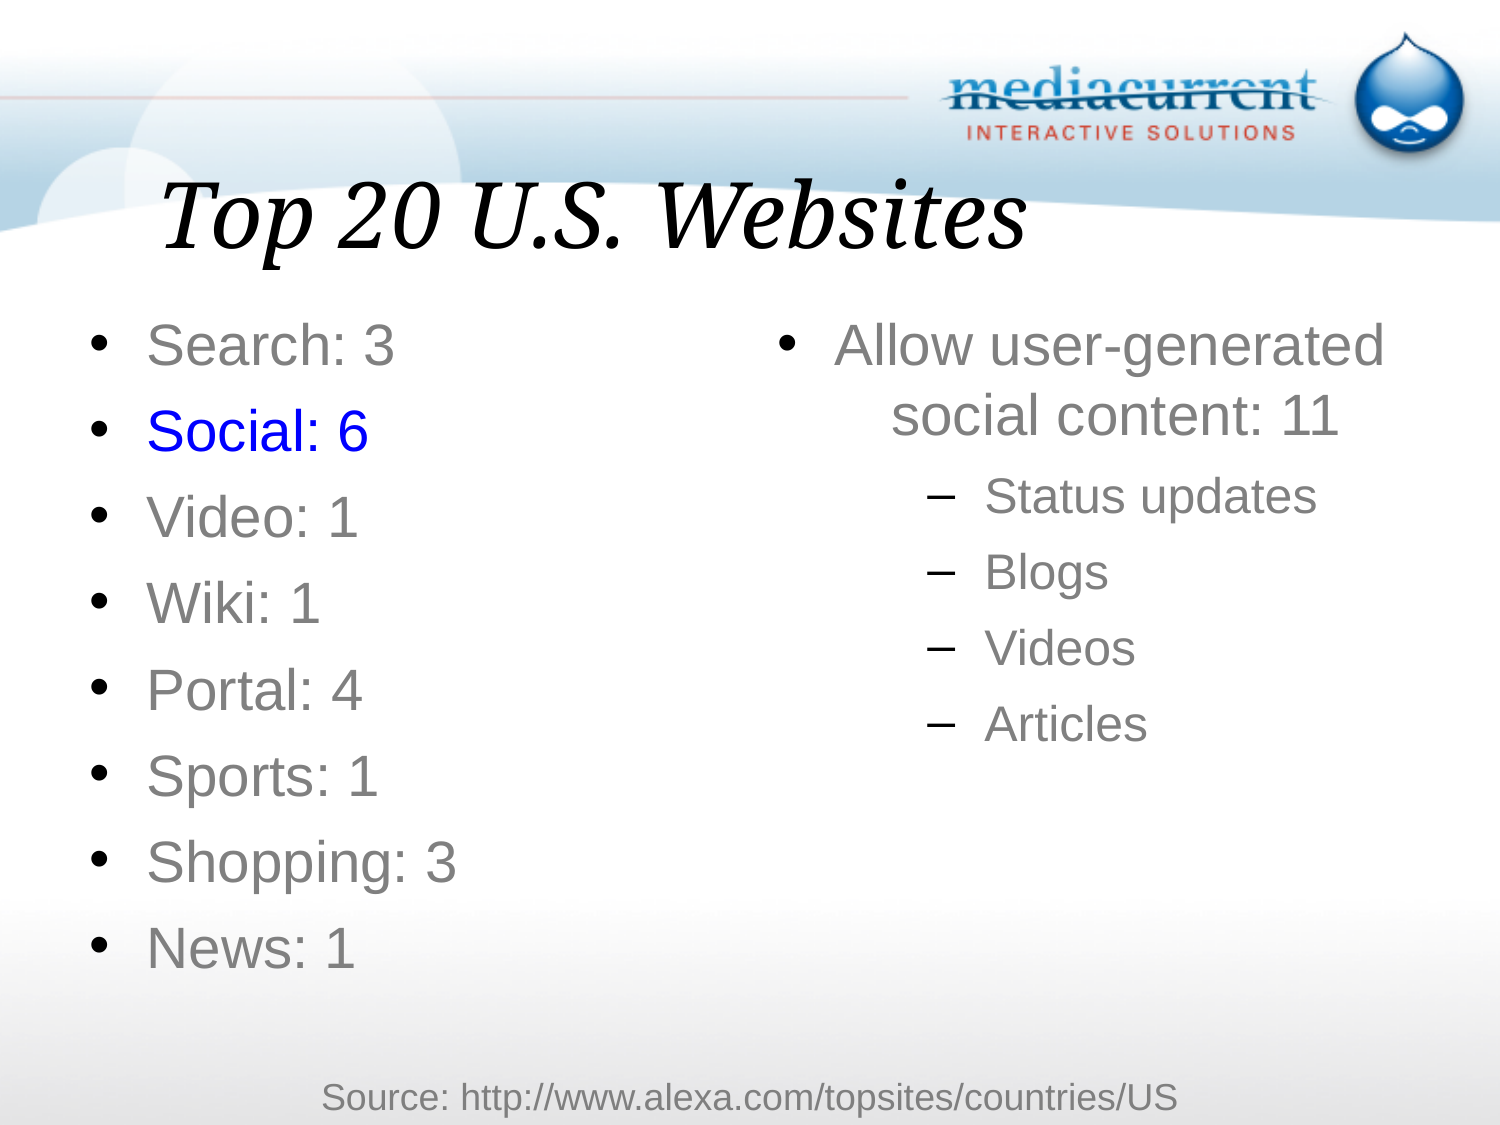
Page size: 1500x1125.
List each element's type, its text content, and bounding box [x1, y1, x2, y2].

text_box Search: 3 Social: 6 Video: 1 Wiki: 1 Portal: 4 Sports: 1 Shopping: 3 News: 1 [75, 299, 738, 1065]
text_box Top 20 U.S. Websites [75, 149, 1113, 338]
text_box Source: http://www.alexa.com/topsites/countries/US [0, 1065, 1500, 1125]
text_box Allow user-generated social content: 11 Status updates Blogs Videos Articles [762, 299, 1425, 1058]
